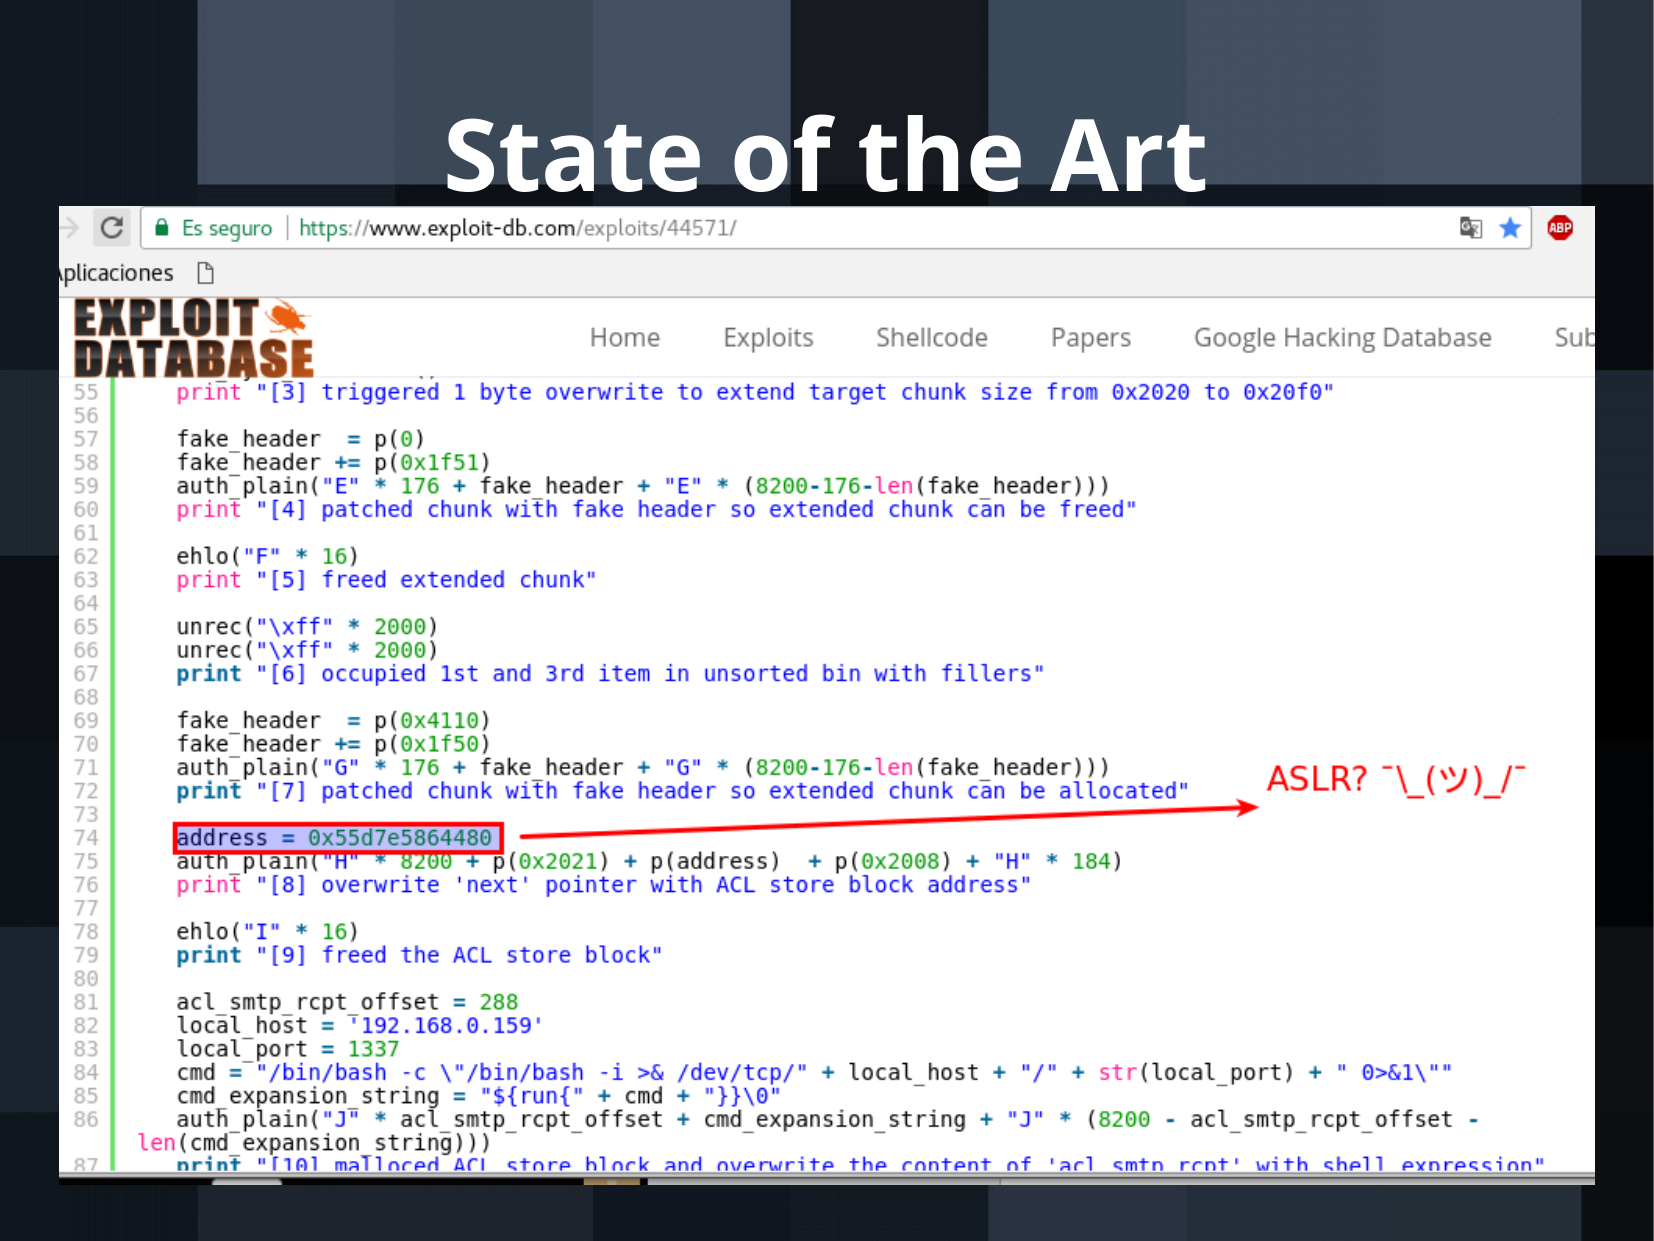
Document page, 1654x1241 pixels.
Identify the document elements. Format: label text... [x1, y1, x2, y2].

title State of the Art [82, 49, 1571, 206]
picture [0, 0, 1654, 1241]
